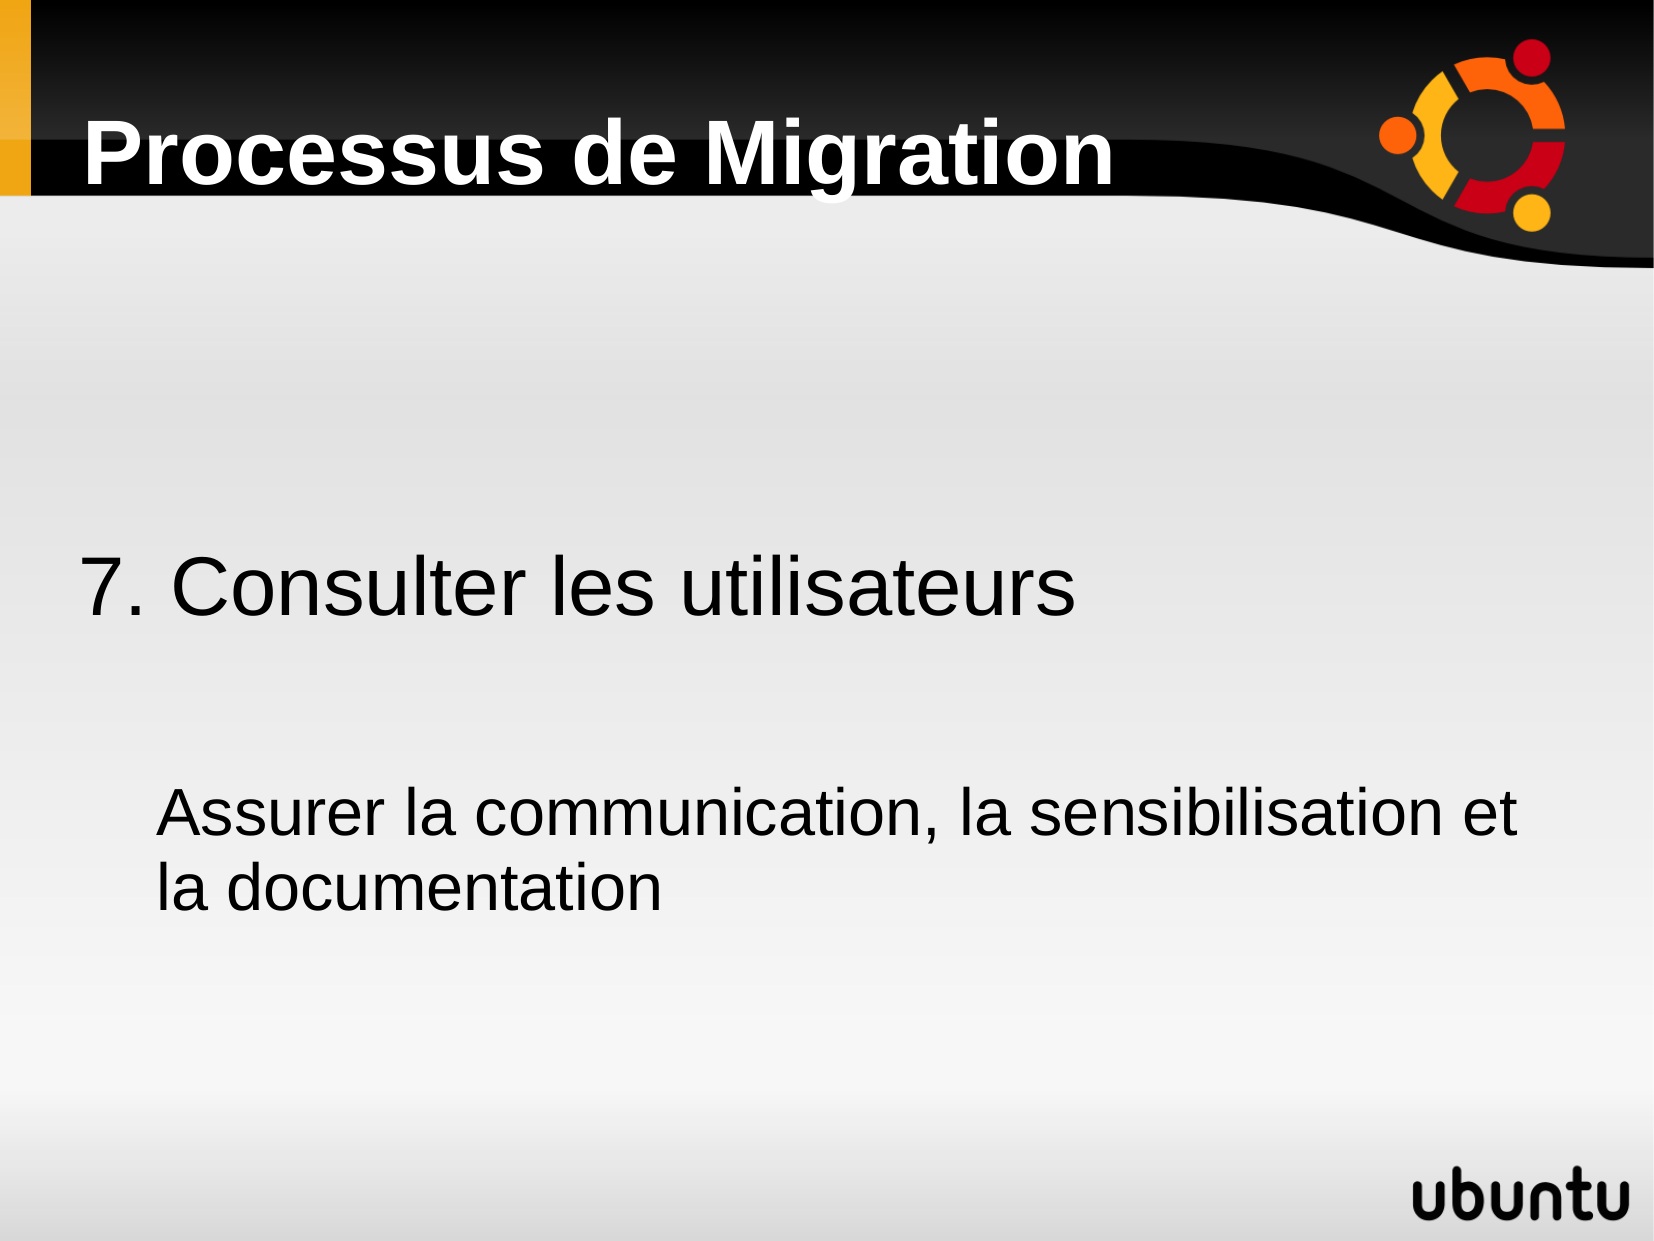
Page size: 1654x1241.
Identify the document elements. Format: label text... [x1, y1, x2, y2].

text_box 7. Consulter les utilisateurs [78, 529, 1595, 644]
title Processus de Migration [82, 49, 1571, 257]
picture [0, 0, 1654, 1241]
text_box Assurer la communication, la sensibilisation et la documentation [141, 767, 1565, 949]
